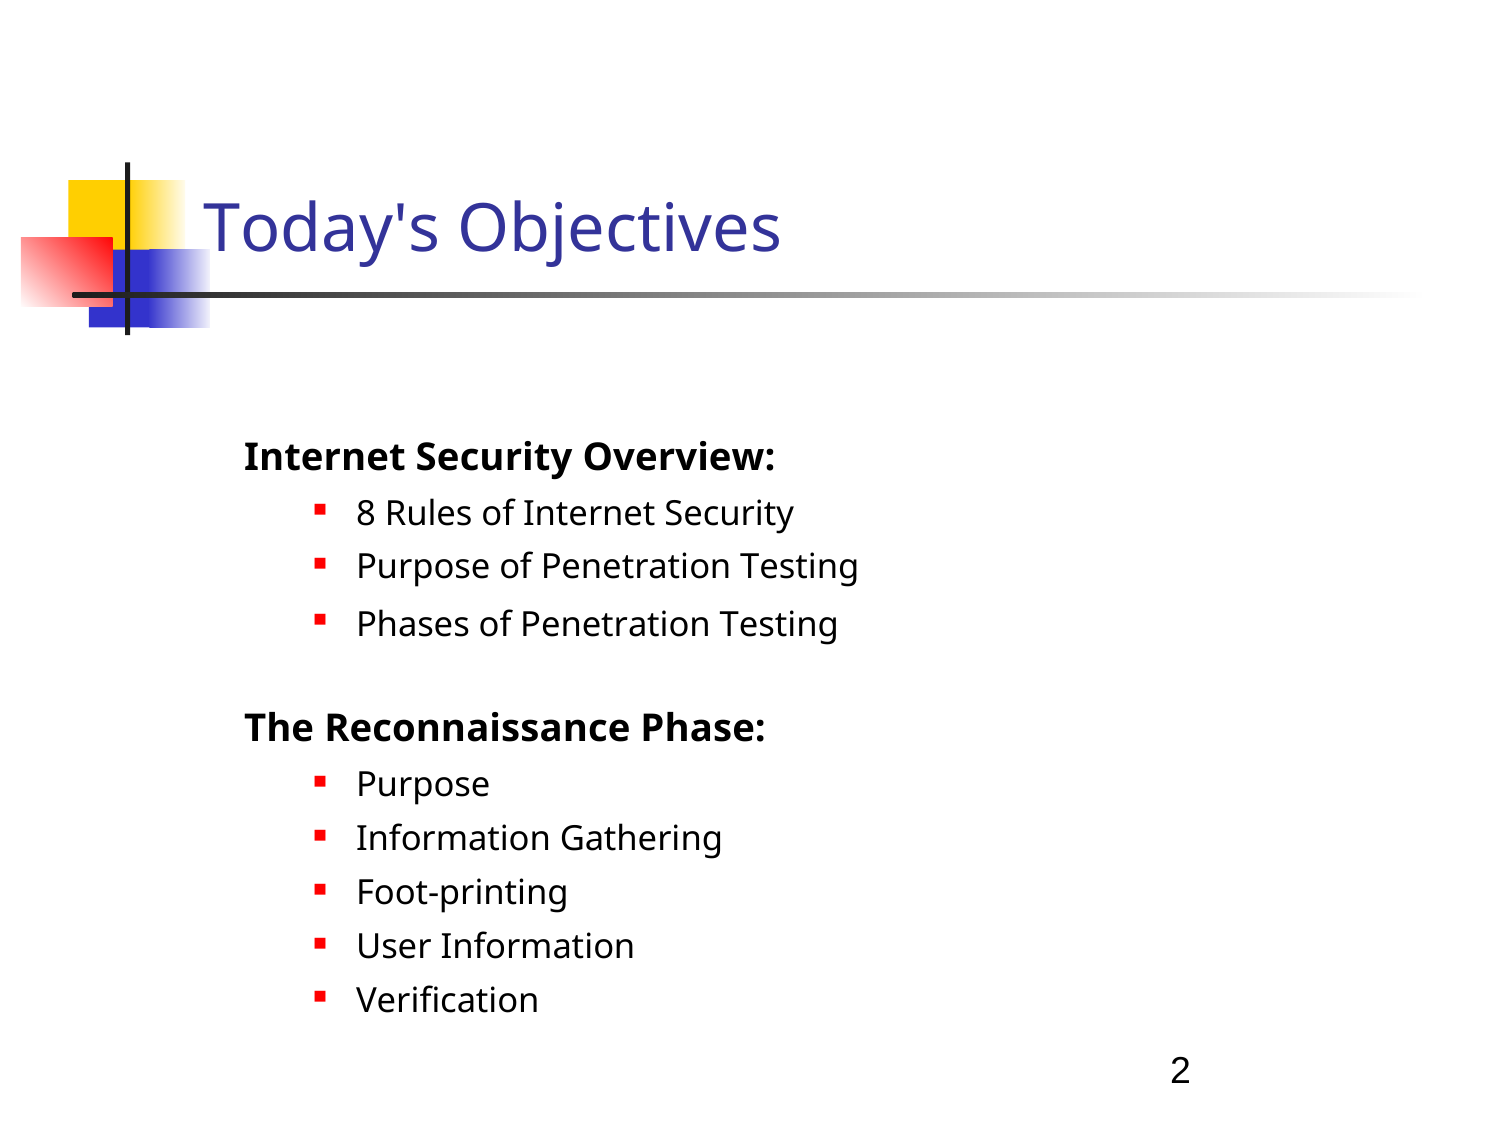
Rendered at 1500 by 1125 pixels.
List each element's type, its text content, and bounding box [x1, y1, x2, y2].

title Today's Objectives [188, 35, 1468, 276]
list Internet Security Overview: 8 Rules of Internet Security Purpose of Penetration Testing Phases of Penetration Testing The Reconnaissance Phase: Purpose Information Gathering Foot-printing User Information Verification [229, 365, 1434, 1034]
